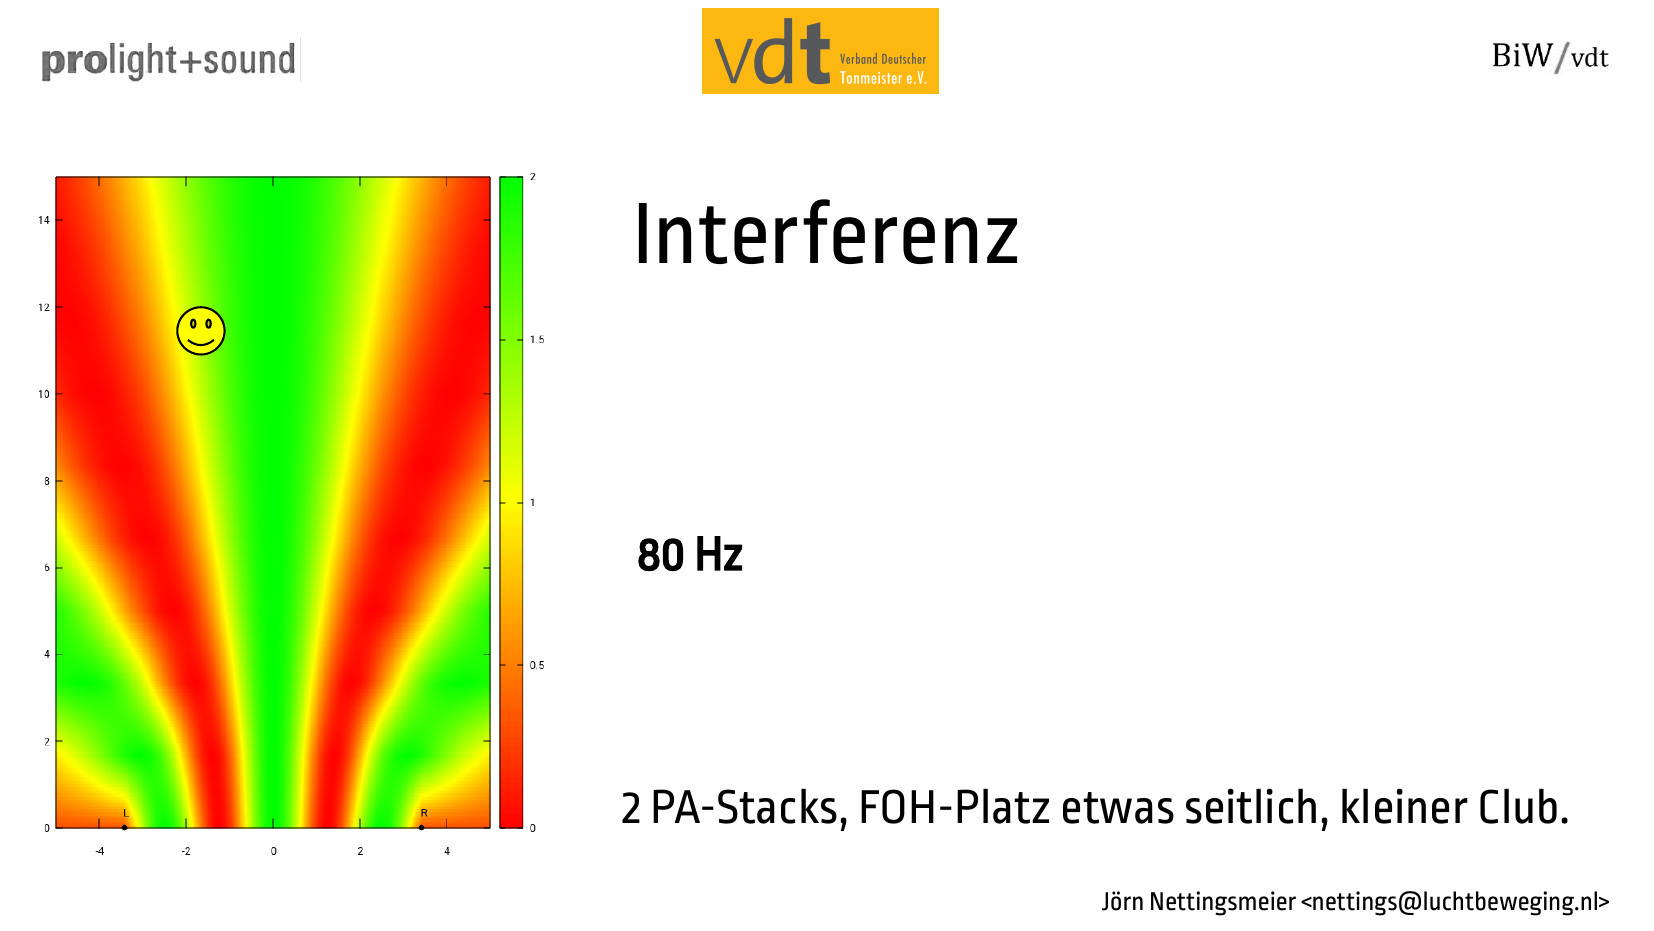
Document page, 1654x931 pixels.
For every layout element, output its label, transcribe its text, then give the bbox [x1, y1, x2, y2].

text_box 80 Hz [637, 481, 1572, 628]
picture [23, 141, 556, 886]
text_box 2 PA-Stacks, FOH-Platz etwas seitlich, kleiner Club. [556, 735, 1571, 882]
title Interferenz [556, 185, 1571, 285]
picture [702, 8, 939, 94]
picture [1490, 39, 1613, 75]
picture [37, 37, 301, 82]
text_box [177, 307, 225, 355]
